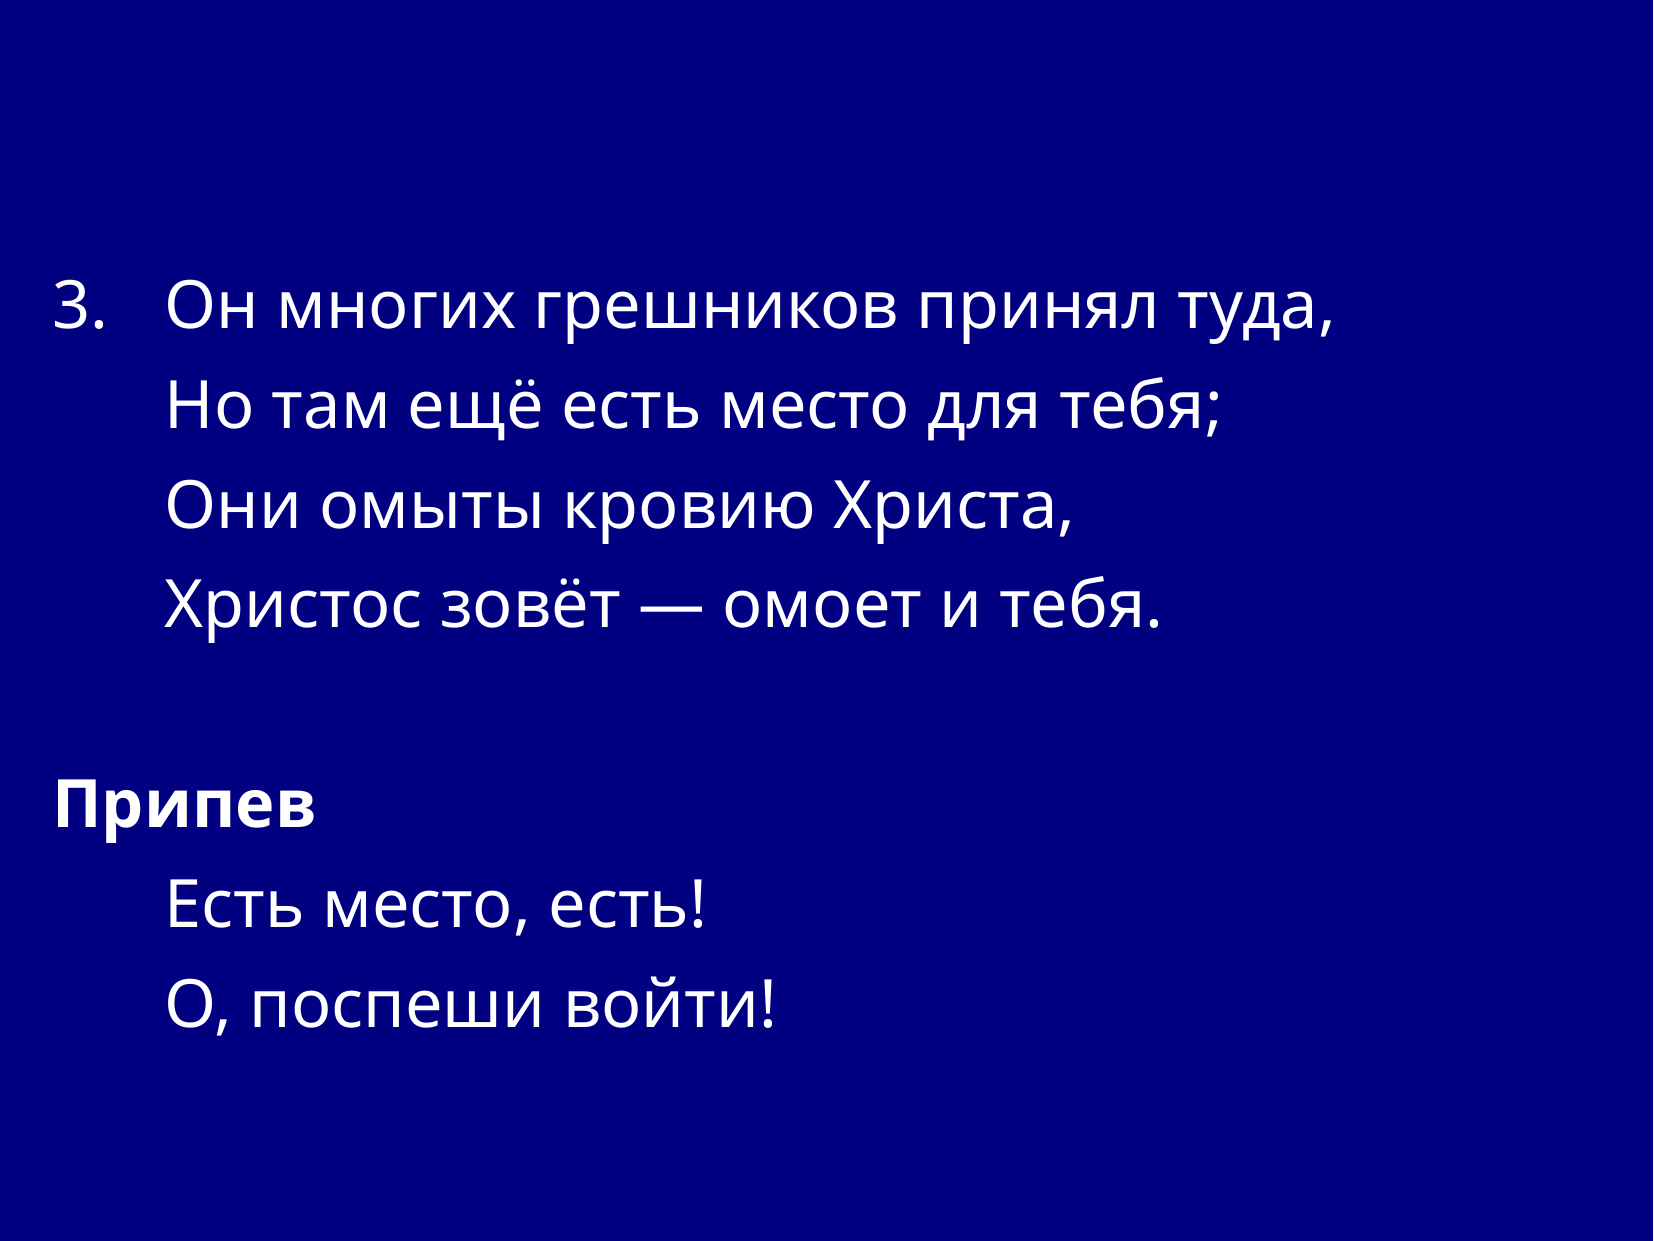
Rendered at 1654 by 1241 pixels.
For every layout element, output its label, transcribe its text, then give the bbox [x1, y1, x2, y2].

text_box 3. Он многих грешников принял туда, Но там ещё есть место для тебя; Они омыты кровию Христа, Христос зовёт — омоет и тебя. Припев Есть место, есть! О, поспеши войти! [37, 150, 1653, 1163]
